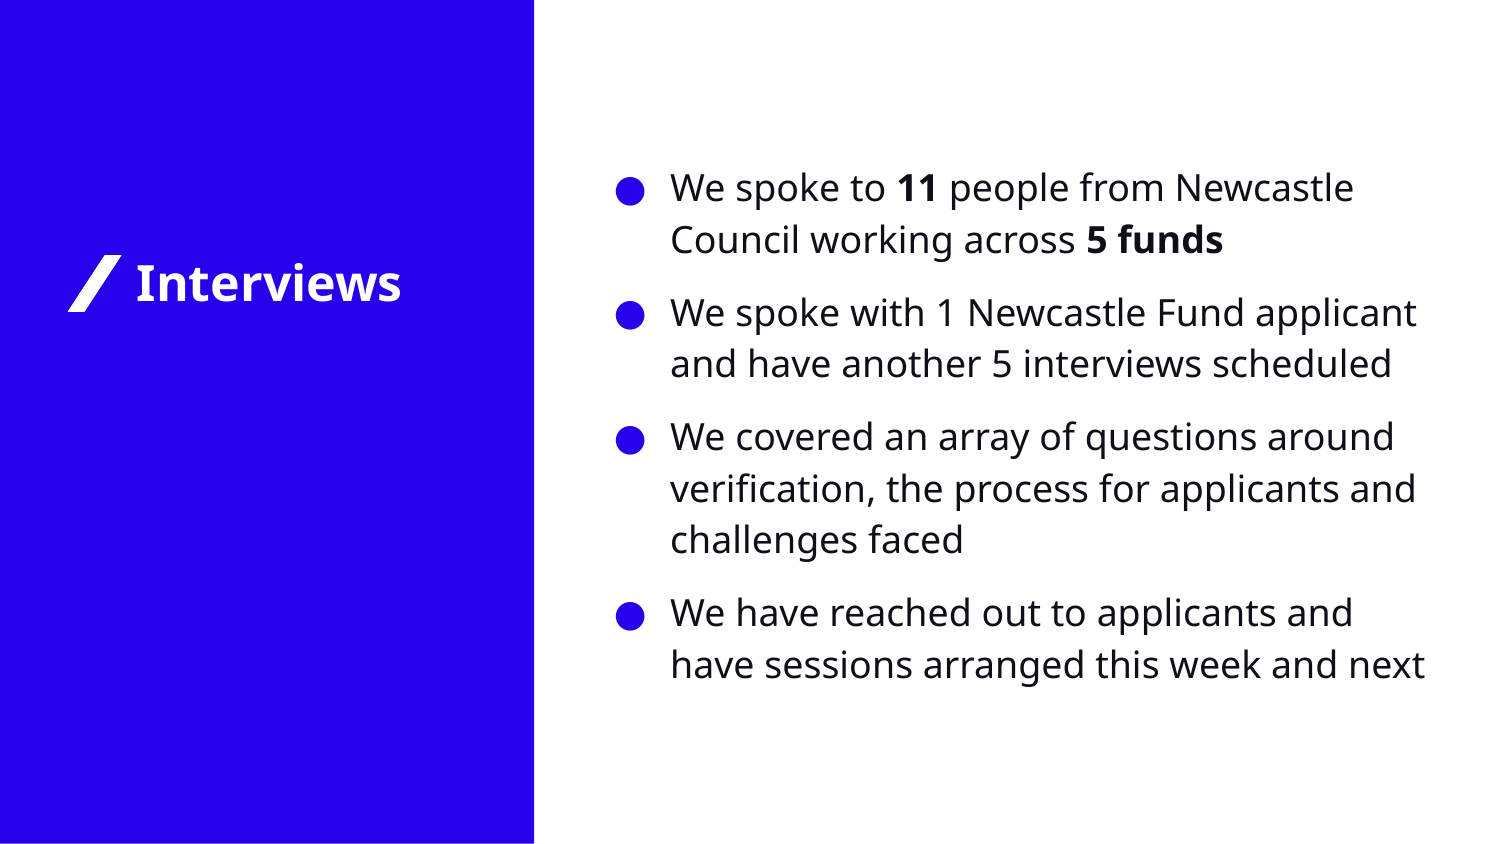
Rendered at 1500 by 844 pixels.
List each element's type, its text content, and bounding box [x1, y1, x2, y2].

list We spoke to 11 people from Newcastle Council working across 5 funds We spoke with 1 Newcastle Fund applicant and have another 5 interviews scheduled We covered an array of questions around verification, the process for applicants and challenges faced We have reached out to applicants and have sessions arranged this week and next [580, 49, 1450, 794]
title Interviews [121, 236, 533, 378]
picture [67, 255, 121, 312]
